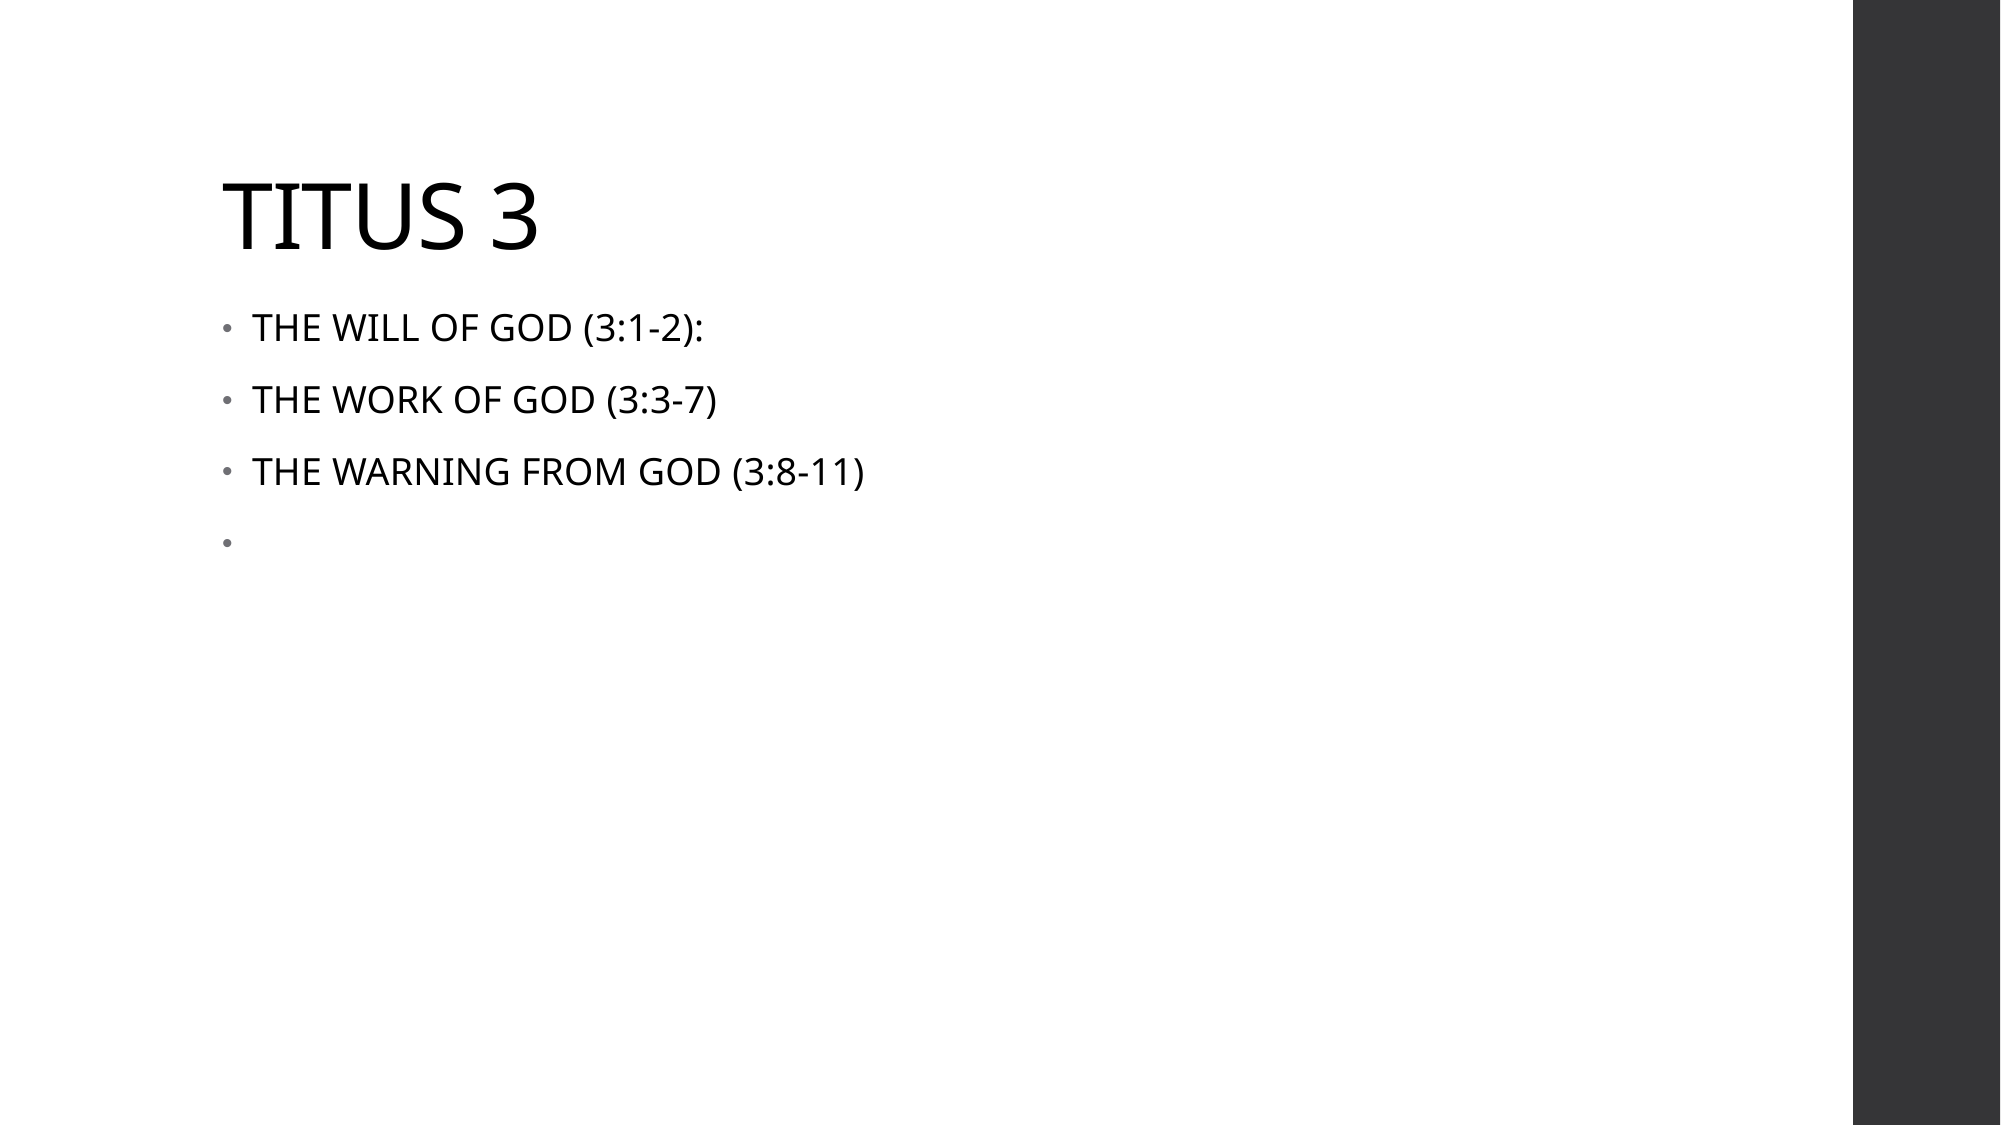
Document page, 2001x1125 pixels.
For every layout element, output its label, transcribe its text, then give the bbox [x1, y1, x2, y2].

title TITUS 3 [206, 60, 1797, 278]
list THE WILL OF GOD (3:1-2): THE WORK OF GOD (3:3-7) THE WARNING FROM GOD (3:8-11) [206, 299, 1617, 1014]
